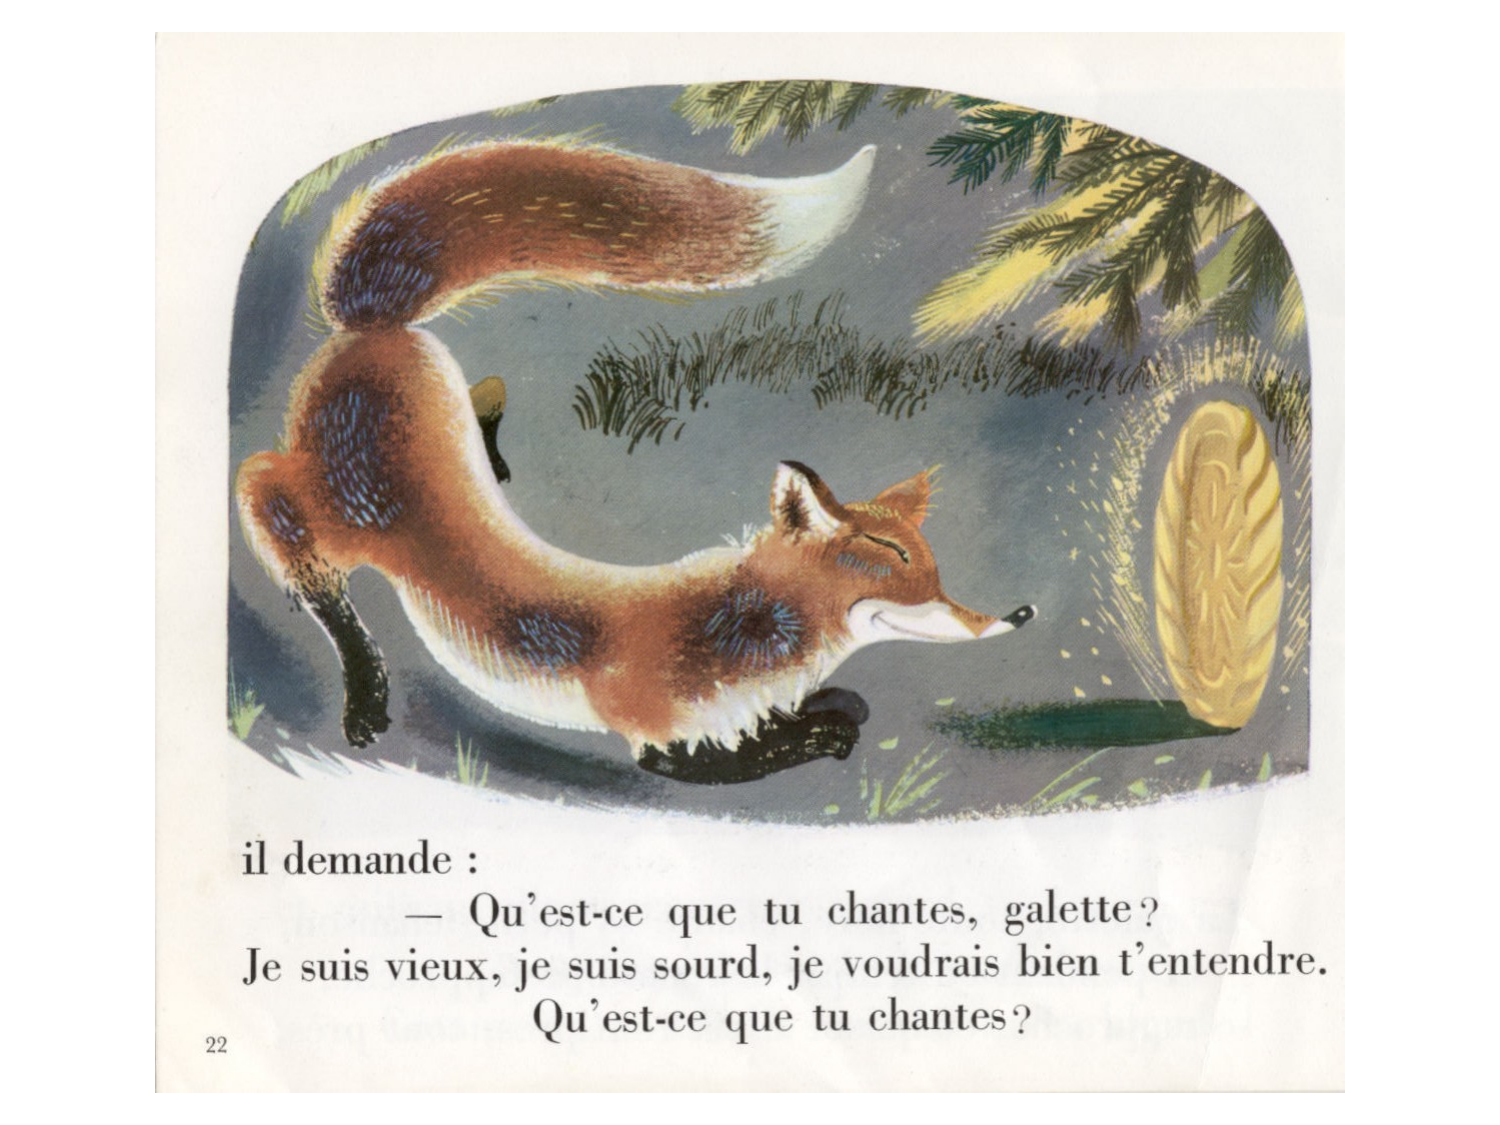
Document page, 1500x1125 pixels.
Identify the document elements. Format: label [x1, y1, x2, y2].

picture [155, 32, 1345, 1093]
